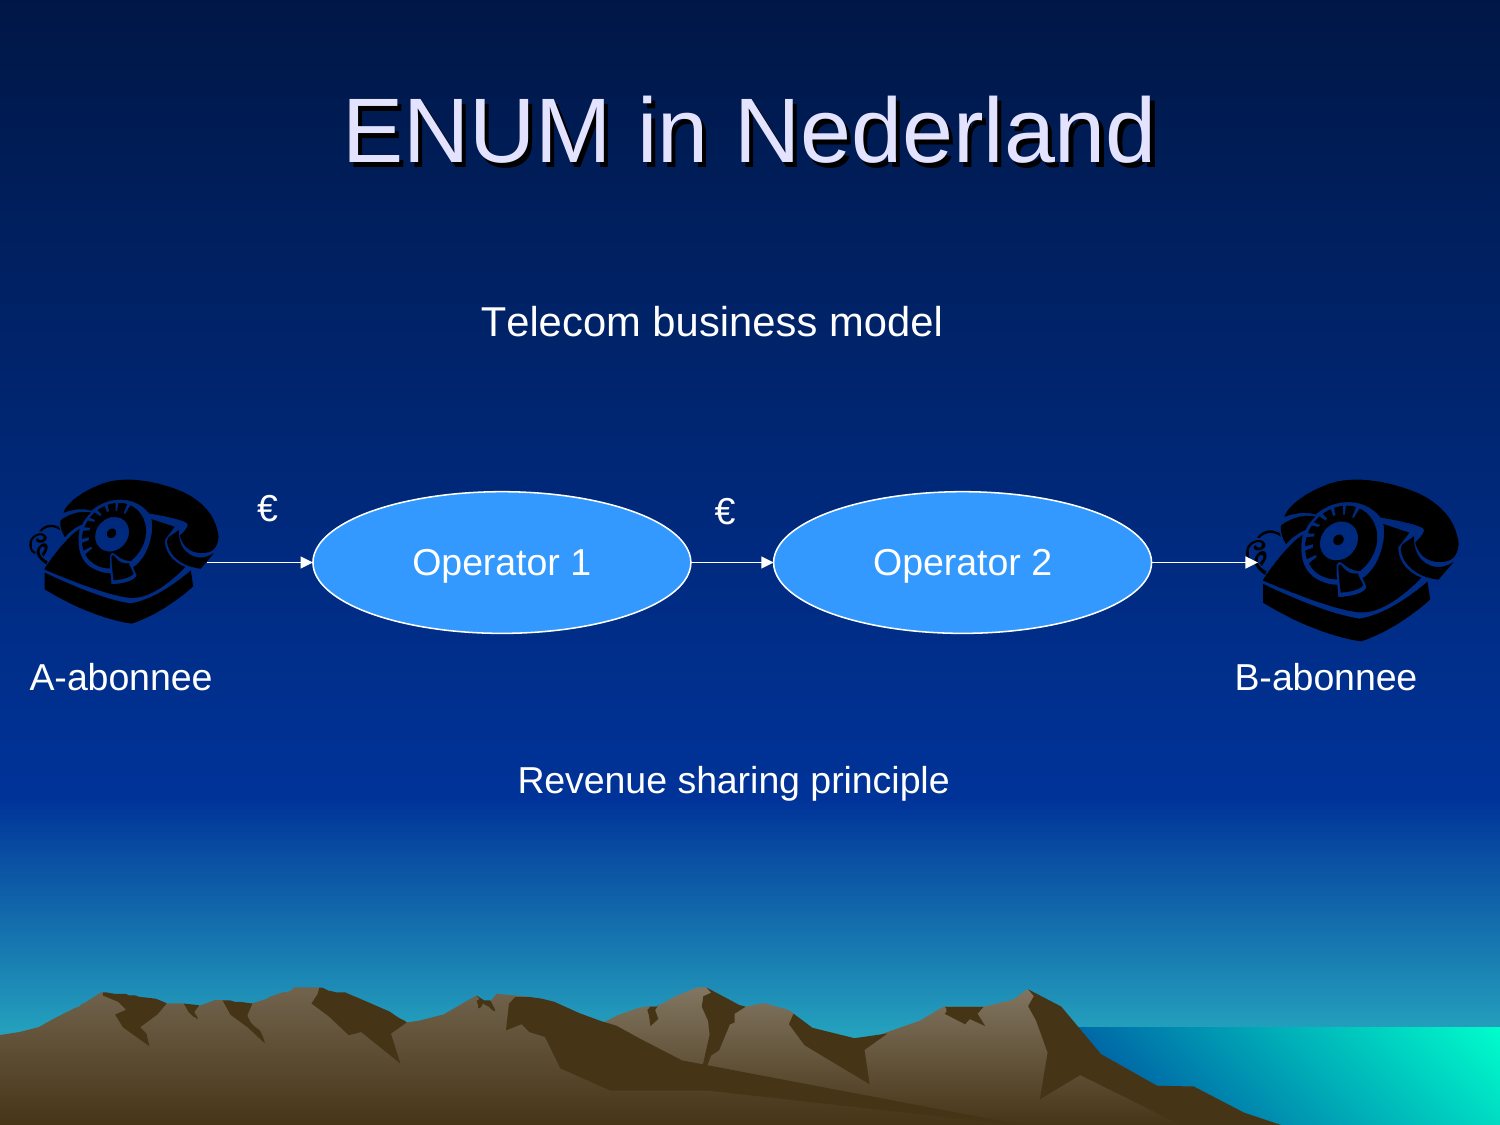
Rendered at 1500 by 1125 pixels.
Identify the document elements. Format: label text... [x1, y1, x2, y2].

text_box A-abonnee [14, 648, 228, 706]
text_box Operator 2 [773, 491, 1152, 634]
text_box B-abonnee [1219, 648, 1433, 706]
text_box Operator 1 [312, 491, 691, 634]
text_box € [242, 479, 293, 538]
title ENUM in Nederland [75, 37, 1426, 225]
picture [1246, 479, 1459, 642]
text_box € [699, 483, 751, 541]
text_box Revenue sharing principle [502, 751, 965, 809]
picture [29, 479, 219, 624]
text_box Telecom business model [466, 290, 958, 353]
